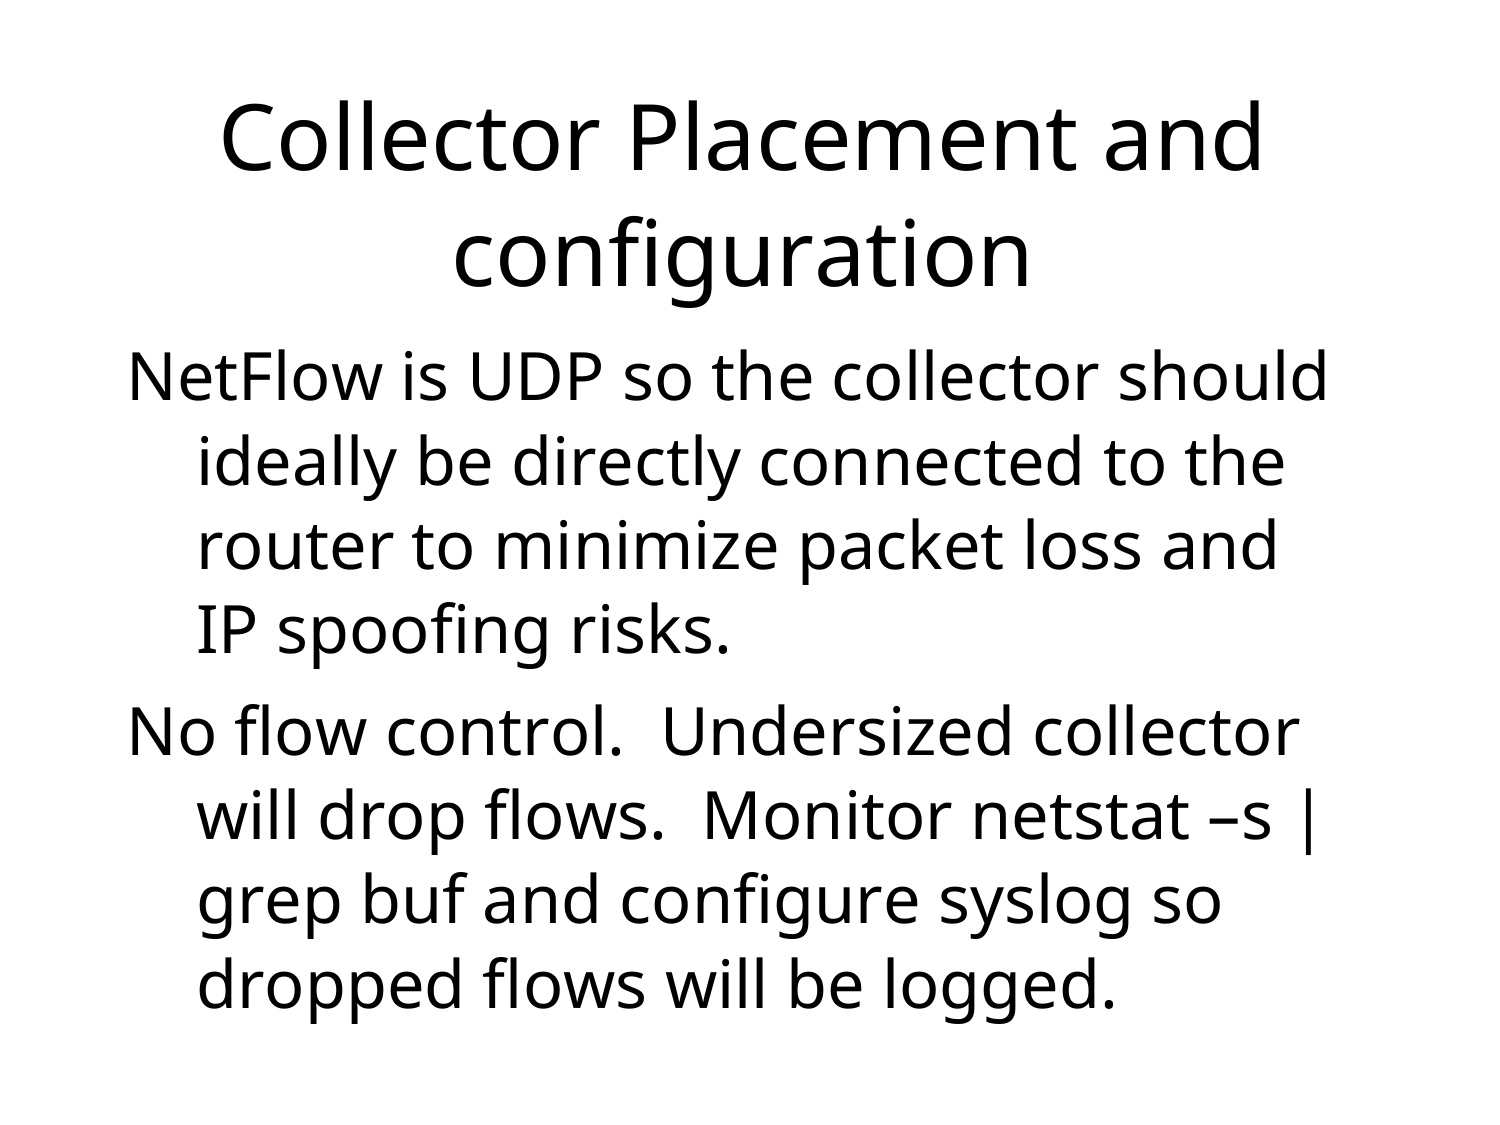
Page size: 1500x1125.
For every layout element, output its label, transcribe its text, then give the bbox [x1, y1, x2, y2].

title Collector Placement and configuration [112, 62, 1388, 324]
list NetFlow is UDP so the collector should ideally be directly connected to the router to minimize packet loss and IP spoofing risks. No flow control. Undersized collector will drop flows. Monitor netstat –s | grep buf and configure syslog so dropped flows will be logged. [112, 324, 1388, 1125]
